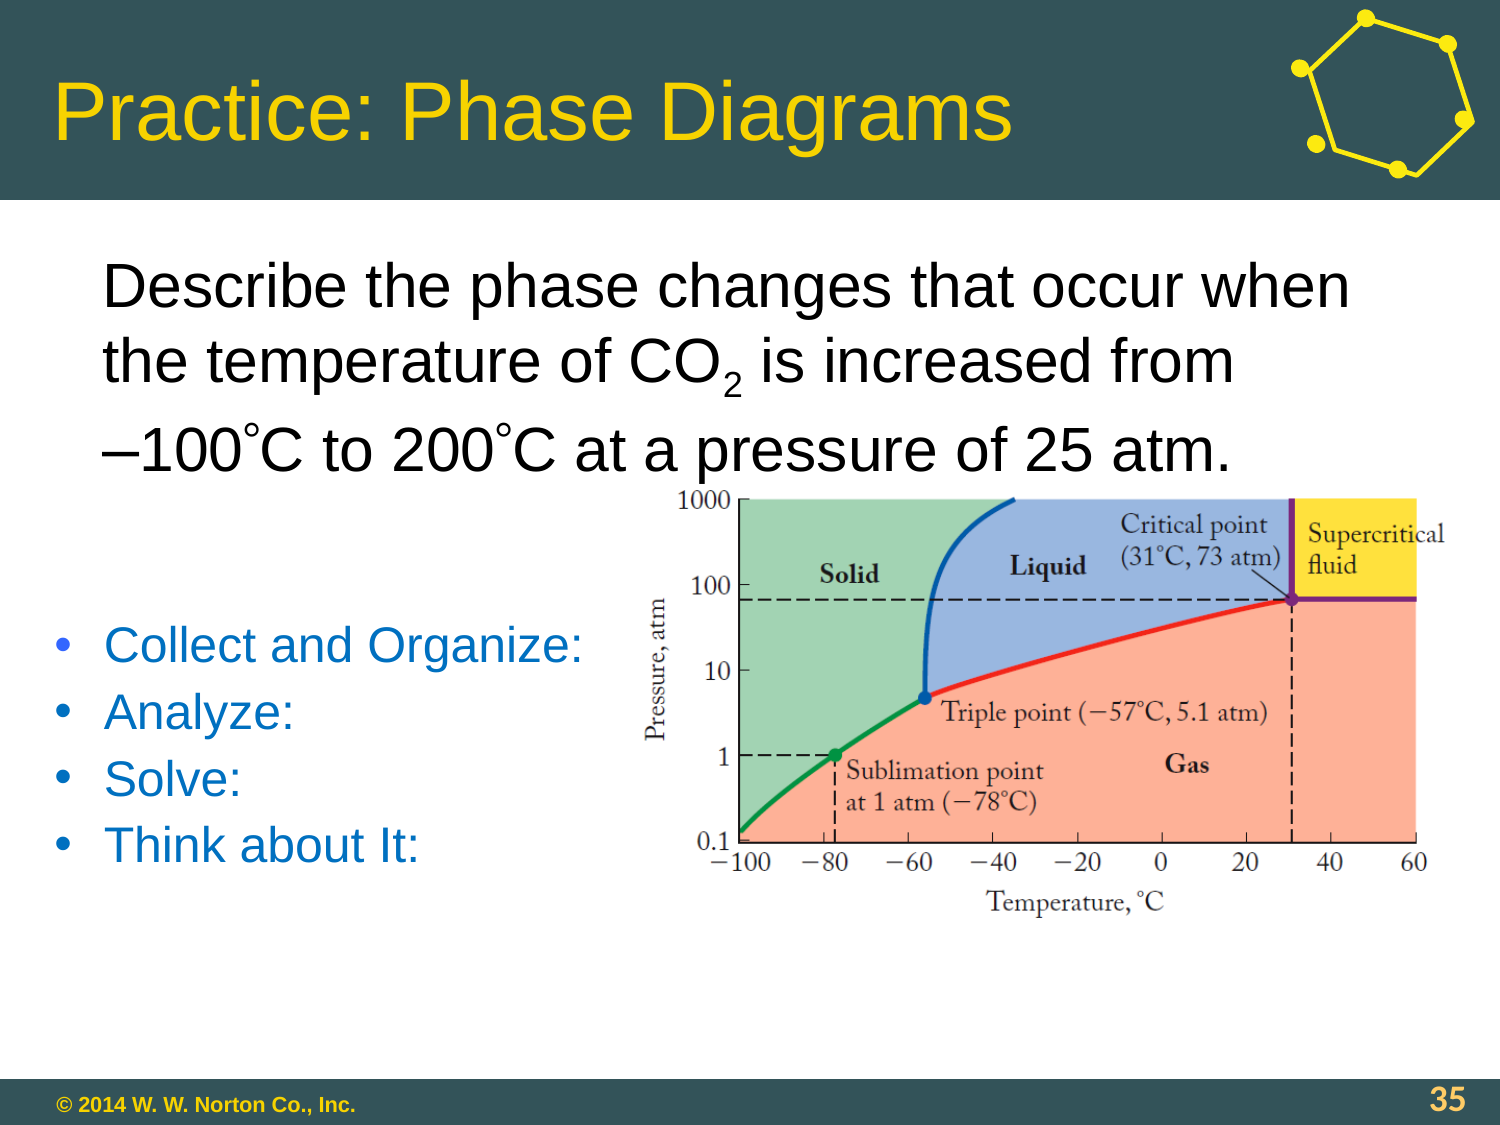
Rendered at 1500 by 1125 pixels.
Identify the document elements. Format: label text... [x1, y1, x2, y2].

text_box Describe the phase changes that occur when the temperature of CO2 is increased from –100C to 200C at a pressure of 25 atm. [87, 237, 1413, 493]
slide_number <number> [1412, 1074, 1482, 1119]
title Practice: Phase Diagrams [37, 19, 1118, 195]
text_box Collect and Organize: Analyze: Solve: Think about It: [0, 612, 807, 881]
picture [635, 487, 1450, 920]
